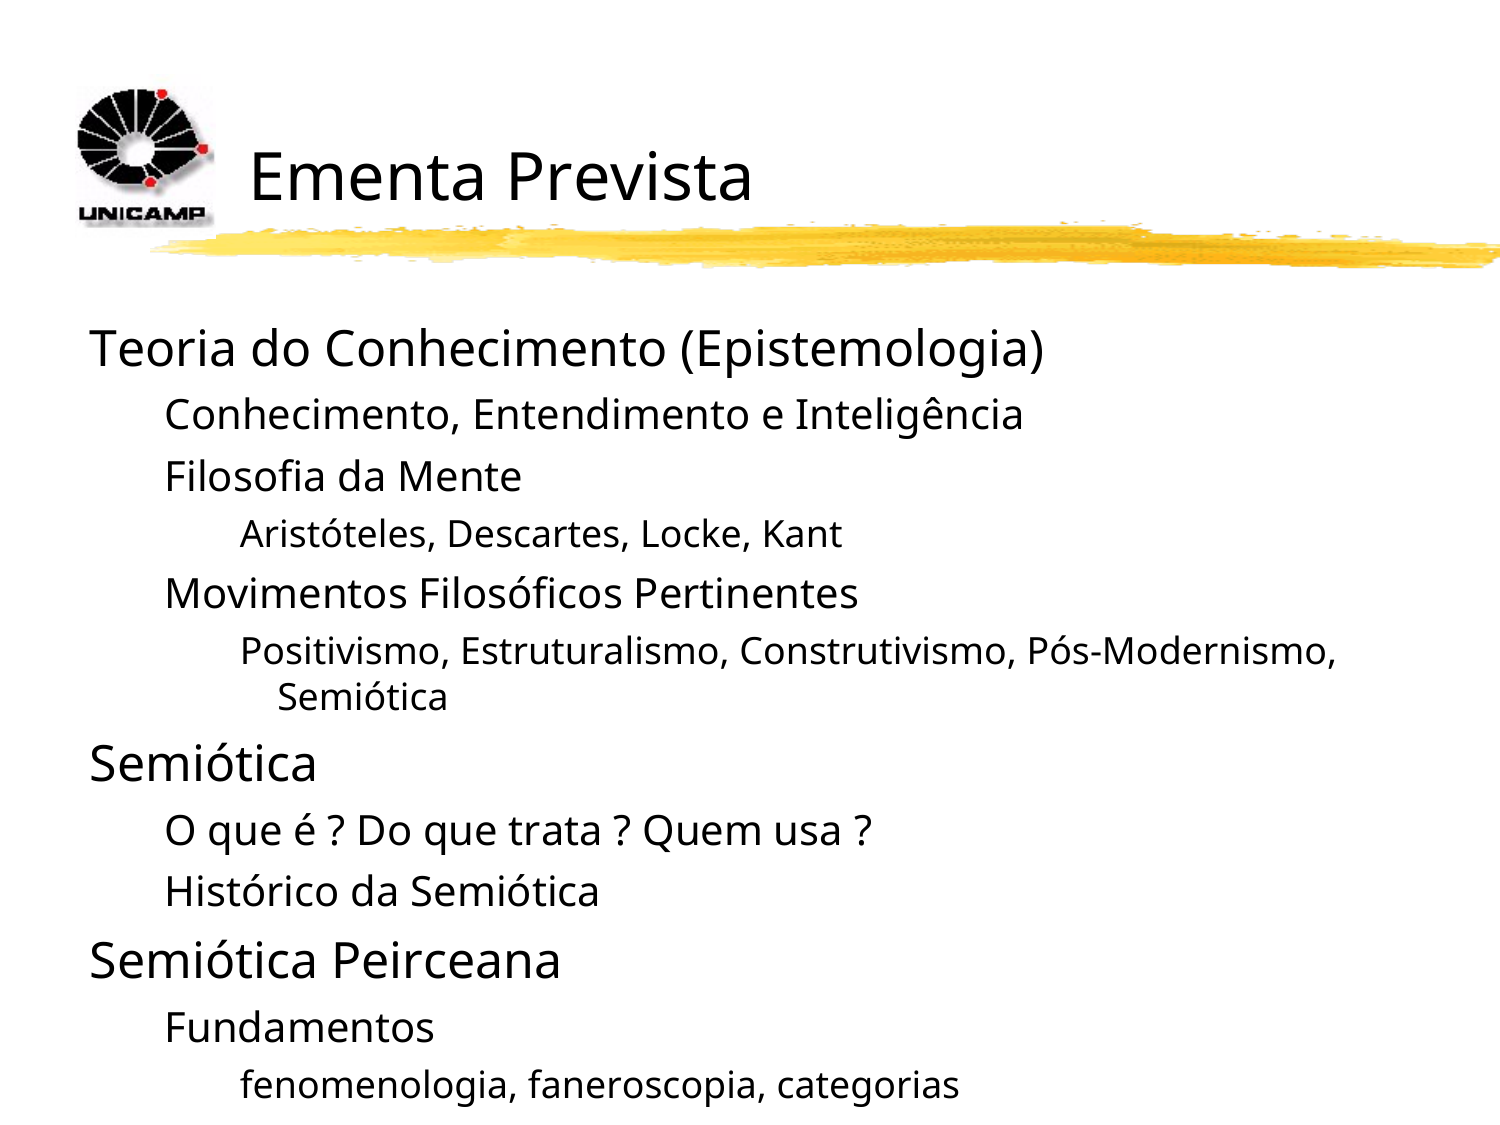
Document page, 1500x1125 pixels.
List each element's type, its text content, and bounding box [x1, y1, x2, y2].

list Teoria do Conhecimento (Epistemologia) Conhecimento, Entendimento e Inteligência Filosofia da Mente Aristóteles, Descartes, Locke, Kant Movimentos Filosóficos Pertinentes Positivismo, Estruturalismo, Construtivismo, Pós-Modernismo, Semiótica Semiótica O que é ? Do que trata ? Quem usa ? Histórico da Semiótica Semiótica Peirceana Fundamentos fenomenologia, faneroscopia, categorias [74, 309, 1417, 1098]
picture [75, 74, 1500, 279]
title Ementa Prevista [233, 37, 1434, 225]
